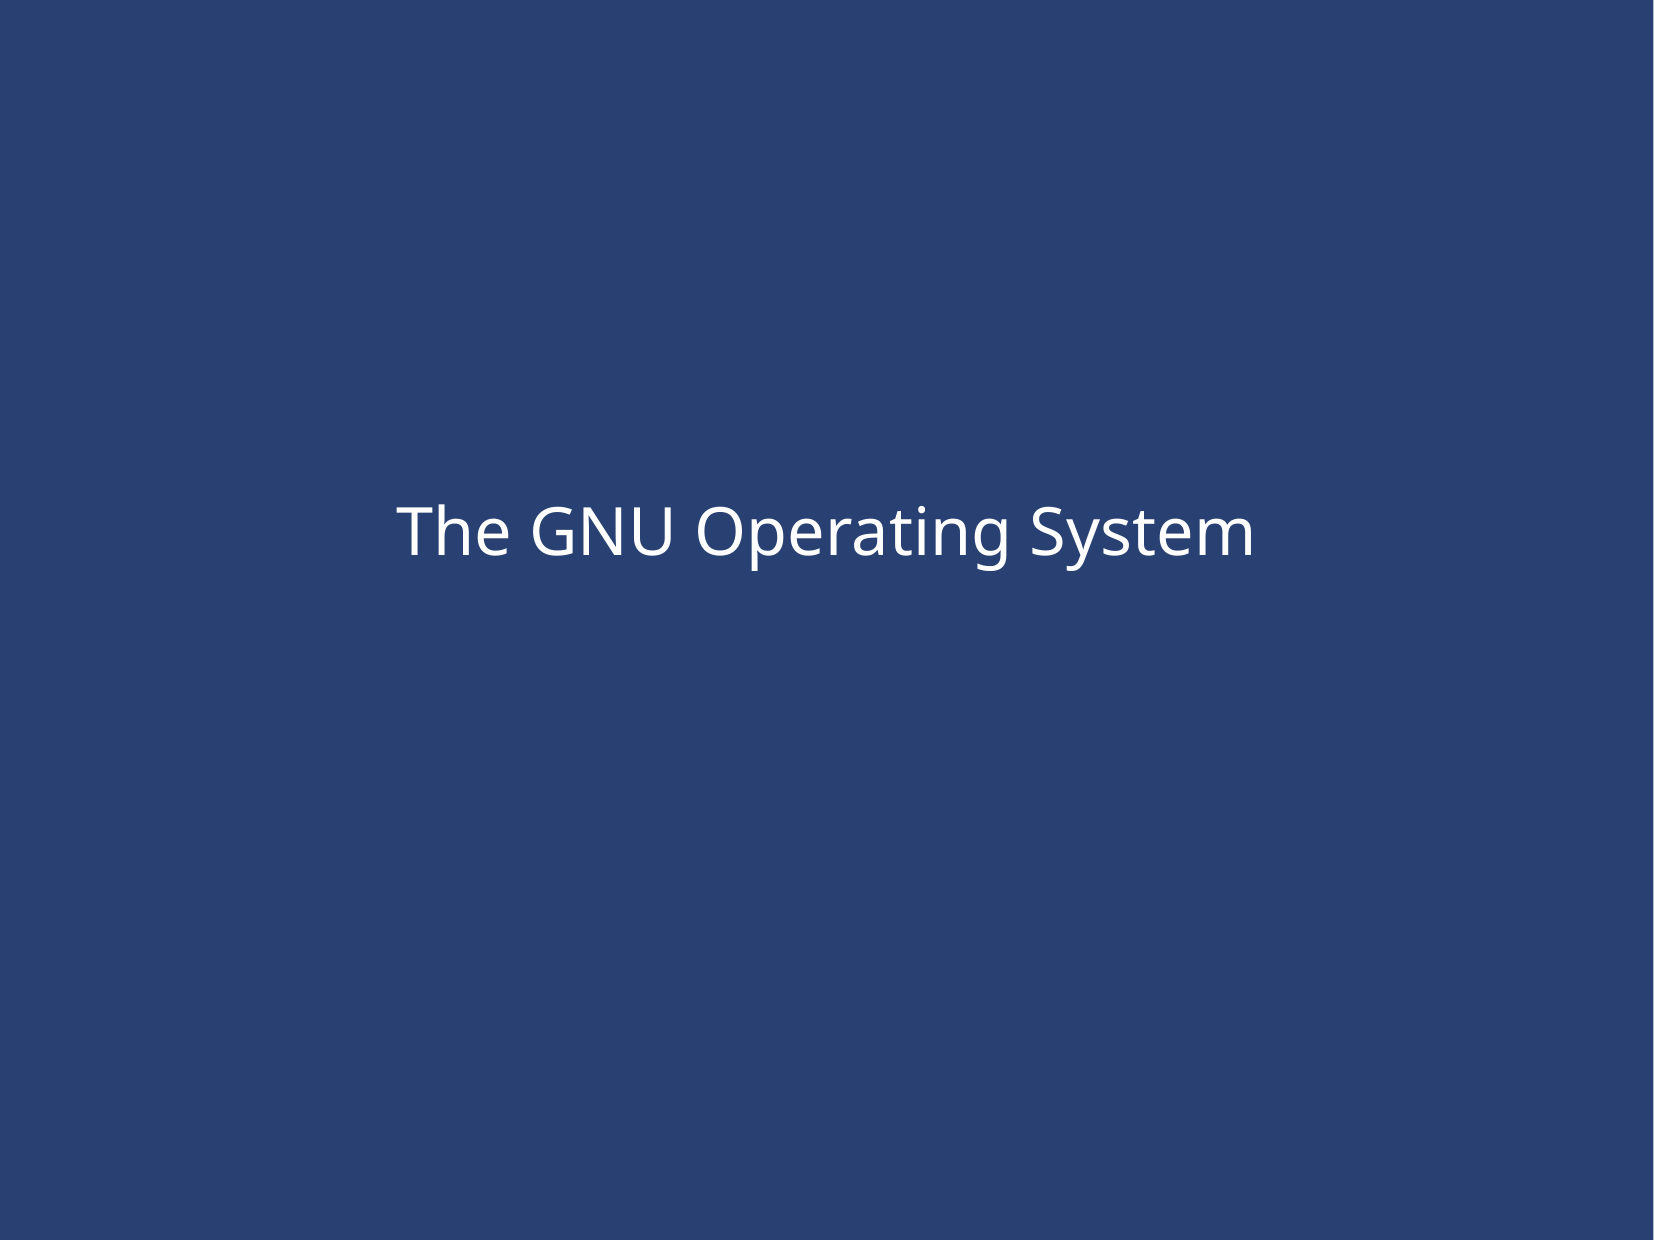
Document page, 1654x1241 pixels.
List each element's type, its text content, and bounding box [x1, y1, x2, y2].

subtitle The GNU Operating System [82, 49, 1571, 1109]
